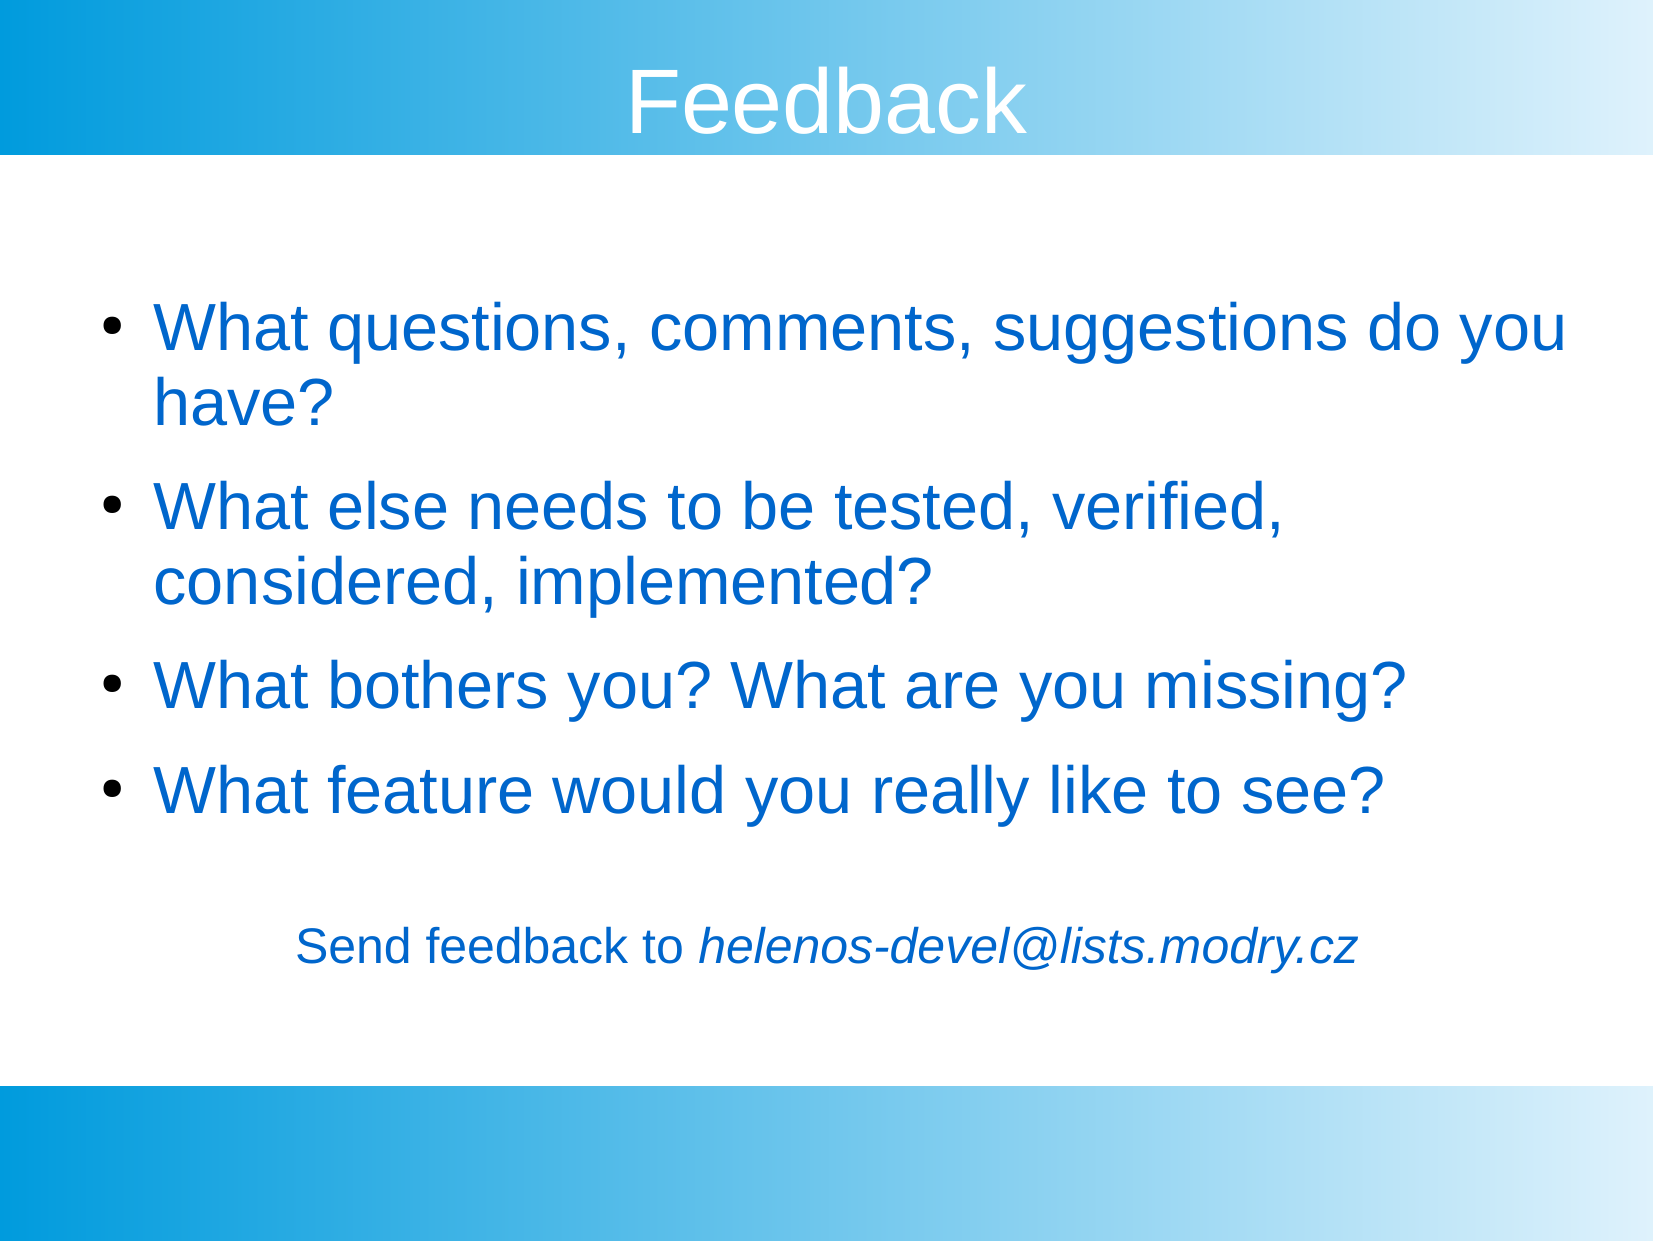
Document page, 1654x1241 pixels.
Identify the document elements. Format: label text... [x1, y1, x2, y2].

title Feedback [82, 49, 1571, 155]
list What questions, comments, suggestions do you have? What else needs to be tested, verified, considered, implemented? What bothers you? What are you missing? What feature would you really like to see? Send feedback to helenos-devel@lists.modry.cz [82, 290, 1571, 1010]
